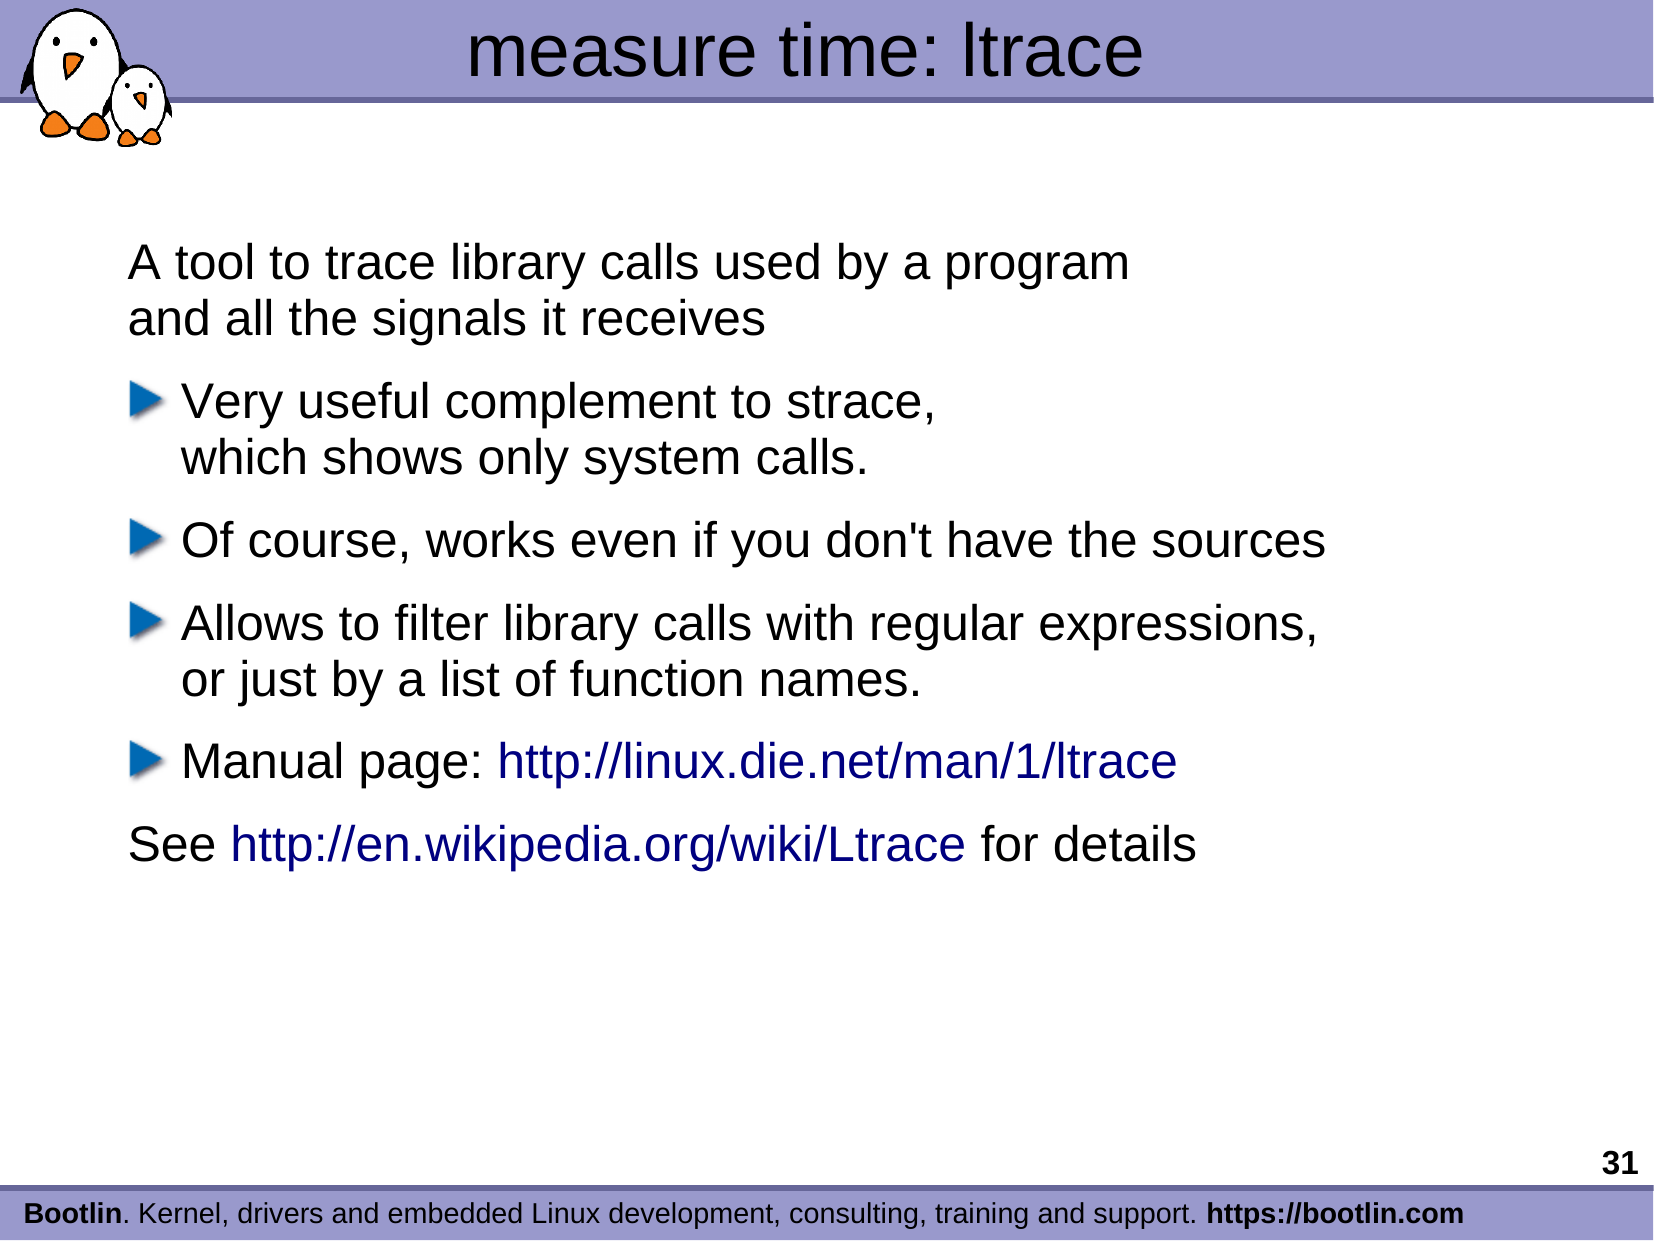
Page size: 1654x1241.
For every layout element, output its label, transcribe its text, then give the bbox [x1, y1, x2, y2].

list A tool to trace library calls used by a program and all the signals it receives Very useful complement to strace, which shows only system calls. Of course, works even if you don't have the sources Allows to filter library calls with regular expressions, or just by a list of function names. Manual page: http://linux.die.net/man/1/ltrace See http://en.wikipedia.org/wiki/Ltrace for details [109, 234, 1522, 1085]
picture [20, 8, 172, 147]
title measure time: ltrace [60, 0, 1551, 100]
